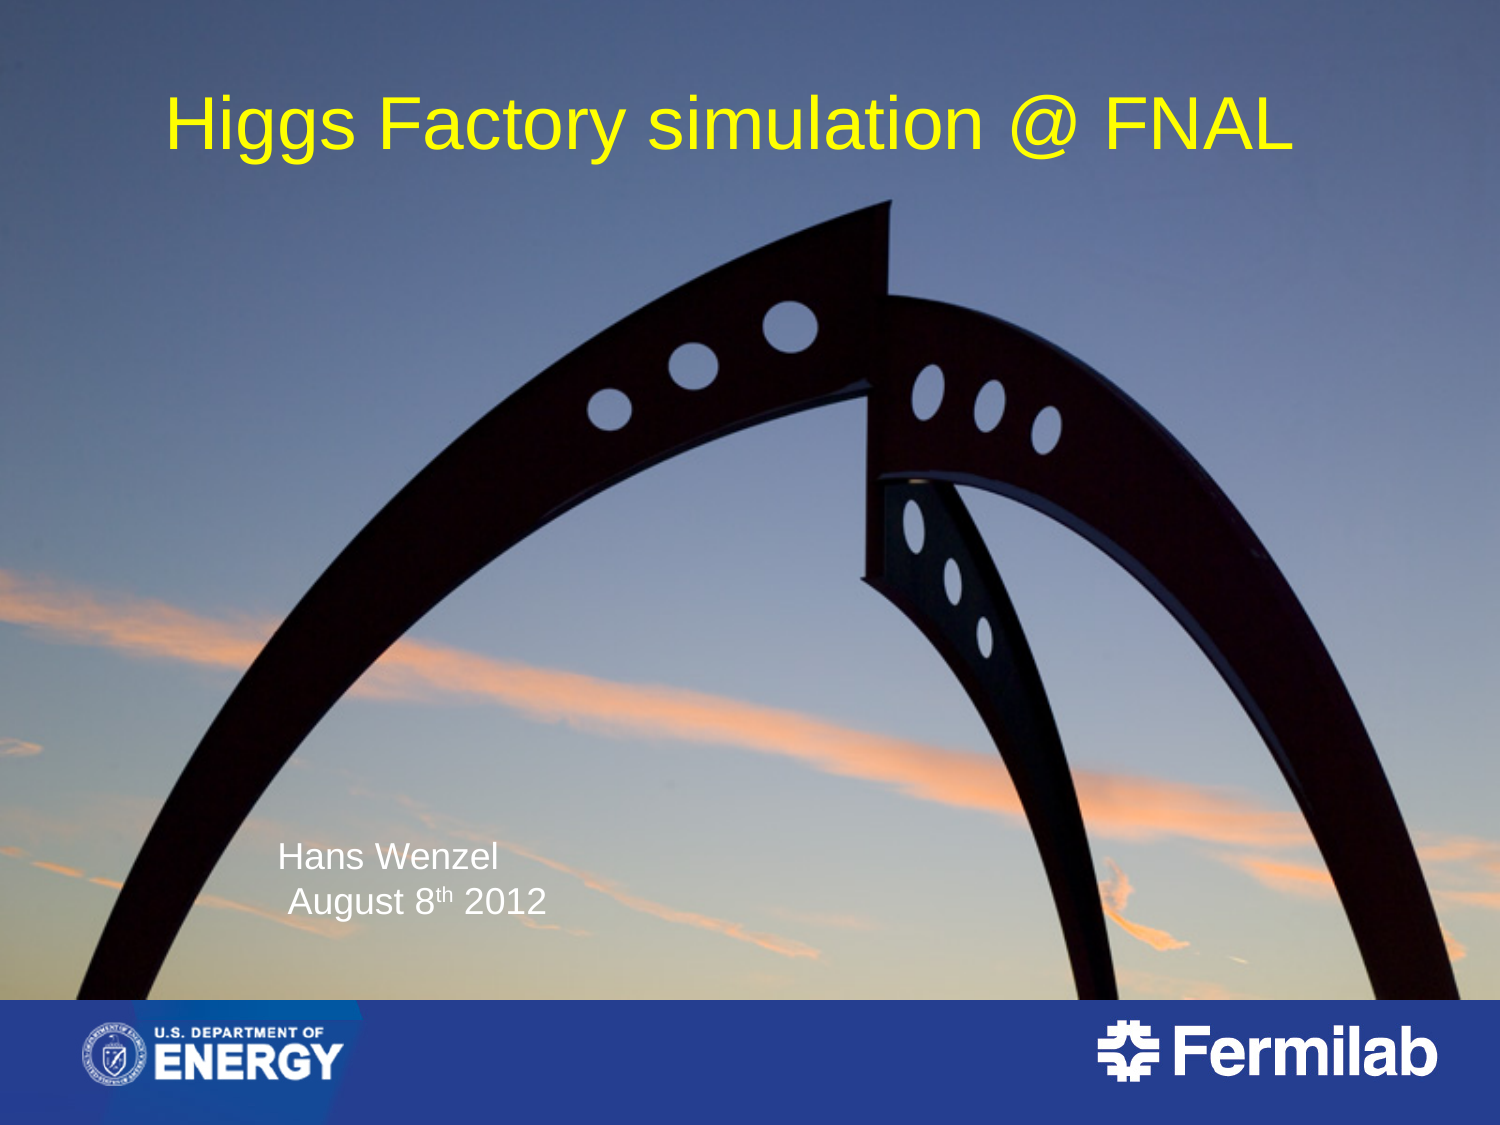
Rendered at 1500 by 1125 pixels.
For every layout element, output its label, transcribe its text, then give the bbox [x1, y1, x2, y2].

text_box Higgs Factory simulation @ FNAL [150, 74, 1463, 174]
text_box Hans Wenzel August 8th 2012 [262, 825, 1163, 1113]
picture [0, 0, 1500, 1125]
